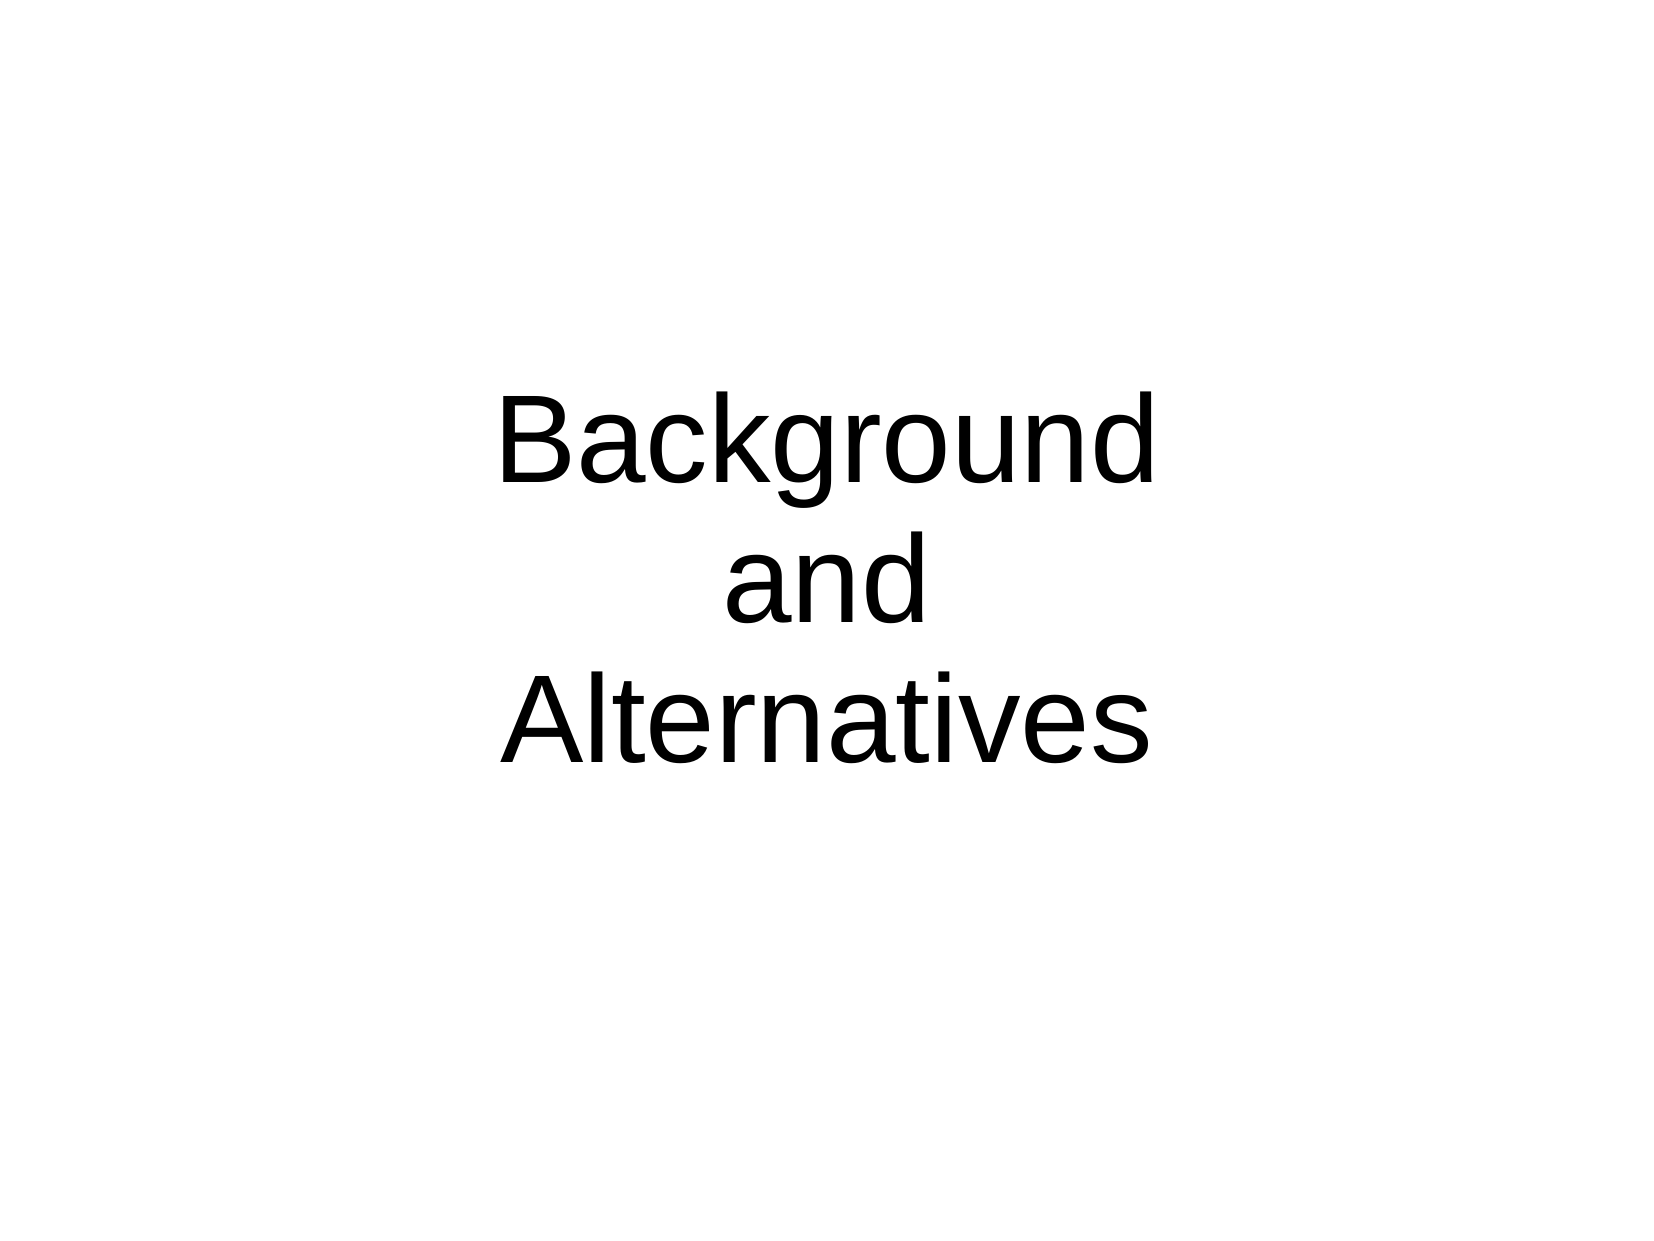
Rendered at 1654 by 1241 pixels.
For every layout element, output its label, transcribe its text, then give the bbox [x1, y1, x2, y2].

subtitle Background and Alternatives [82, 56, 1571, 1102]
